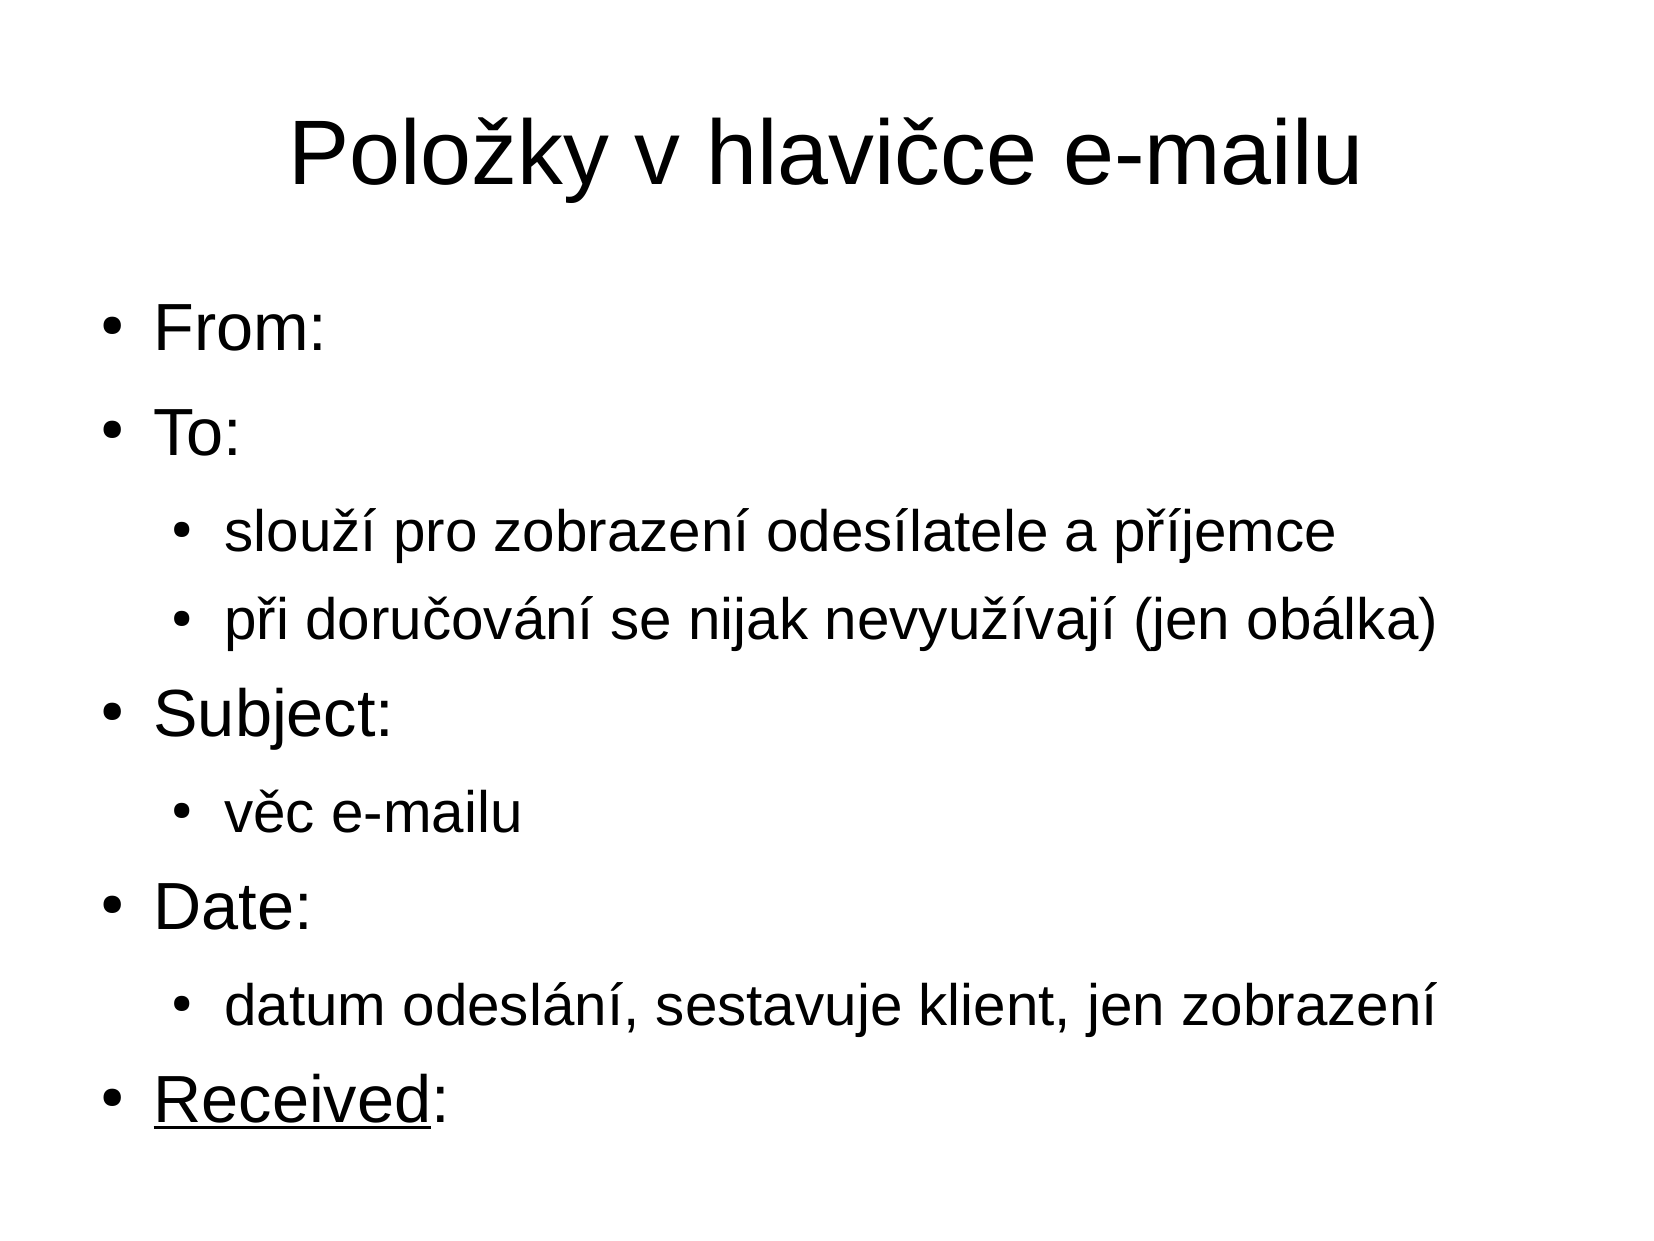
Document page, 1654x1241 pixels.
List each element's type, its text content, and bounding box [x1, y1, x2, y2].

title Položky v hlavičce e-mailu [82, 49, 1571, 257]
list From: To: slouží pro zobrazení odesílatele a příjemce při doručování se nijak nevyužívají (jen obálka) Subject: věc e-mailu Date: datum odeslání, sestavuje klient, jen zobrazení Received: [82, 290, 1571, 1182]
